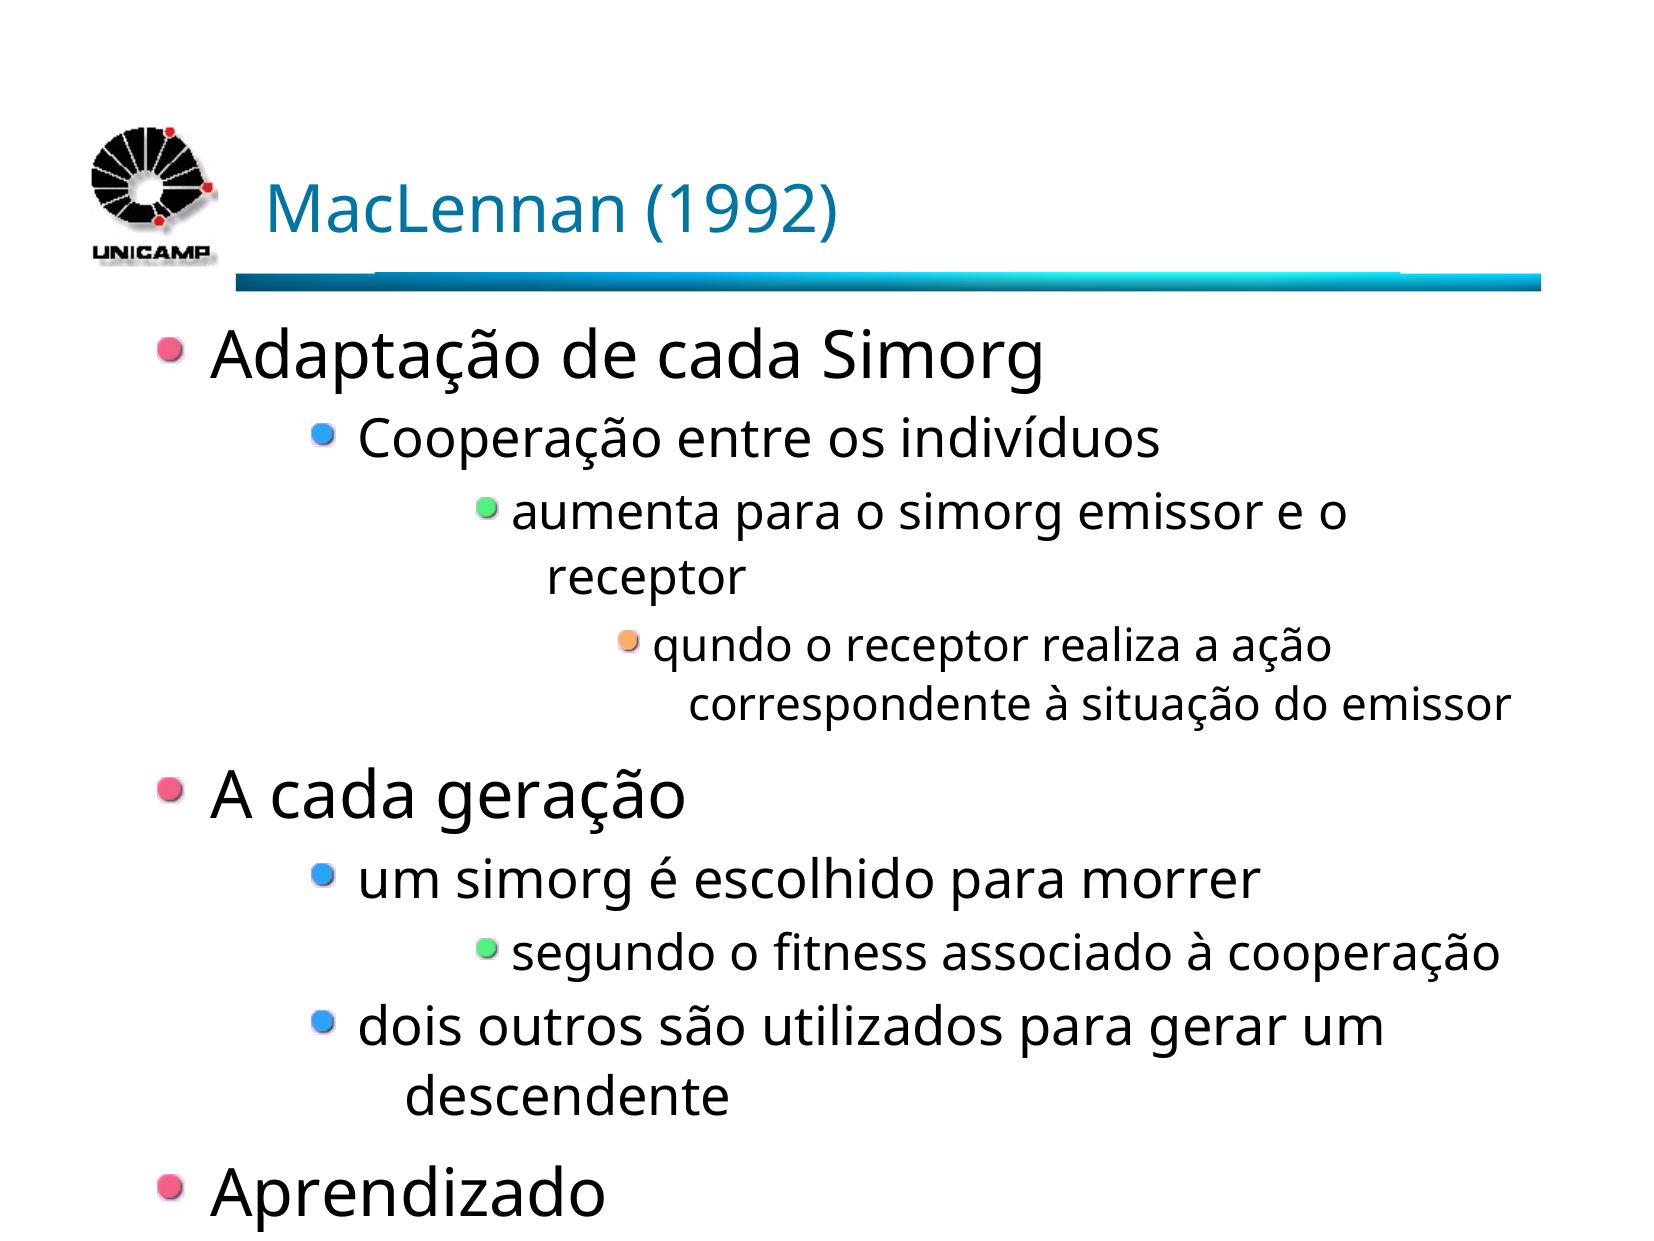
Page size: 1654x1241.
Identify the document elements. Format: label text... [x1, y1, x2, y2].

list Adaptação de cada Simorg Cooperação entre os indivíduos aumenta para o simorg emissor e o receptor qundo o receptor realiza a ação correspondente à situação do emissor A cada geração um simorg é escolhido para morrer segundo o fitness associado à cooperação dois outros são utilizados para gerar um descendente Aprendizado mudança na tabela de transições [121, 309, 1534, 1182]
title MacLennan (1992) [264, 42, 1534, 250]
picture [156, 1182, 186, 1203]
picture [125, 272, 1654, 295]
